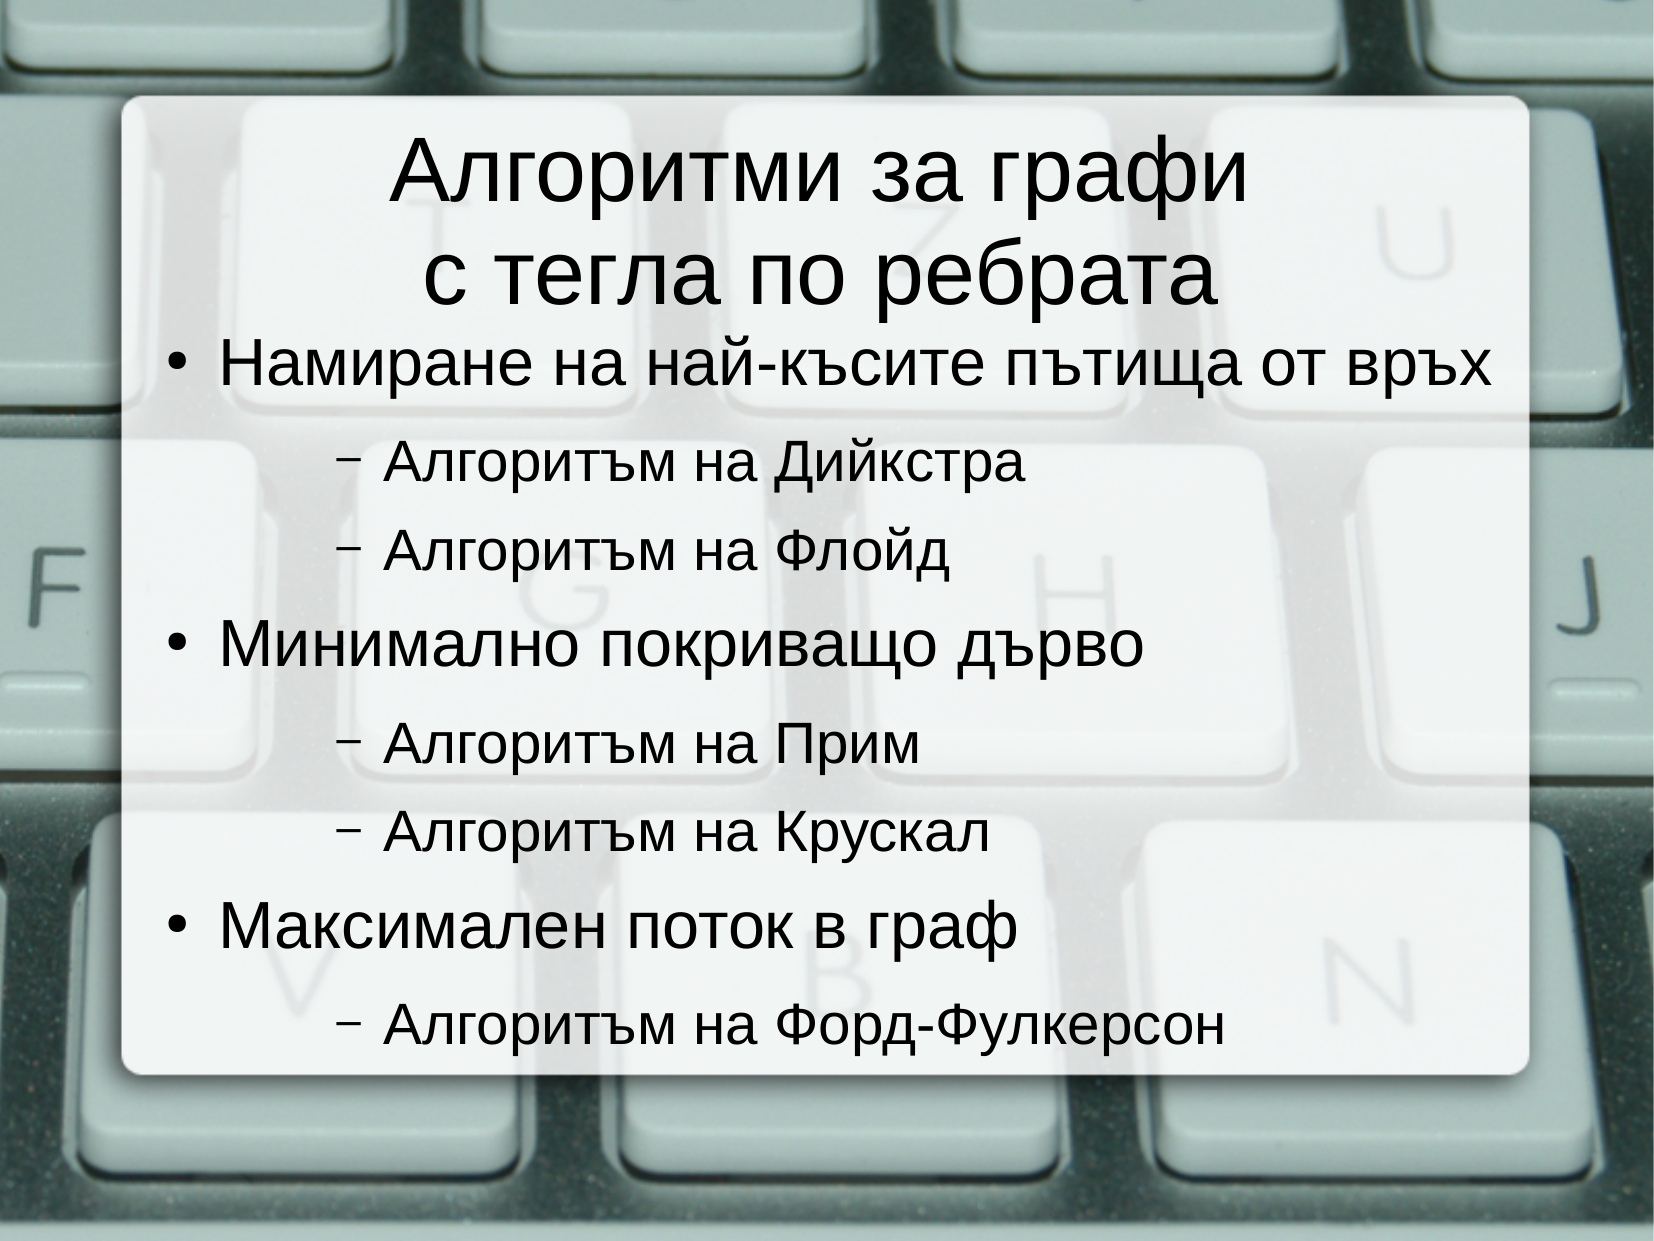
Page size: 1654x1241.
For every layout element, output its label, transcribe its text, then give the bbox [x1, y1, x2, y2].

picture [0, 0, 1654, 1241]
list Намиране на най-късите пътища от връх Алгоритъм на Дийкстра Алгоритъм на Флойд Минимално покриващо дърво Алгоритъм на Прим Алгоритъм на Крускал Максимален поток в граф Алгоритъм на Форд-Фулкерсон [147, 324, 1506, 1058]
title Алгоритми за графи с тегла по ребрата [135, 117, 1506, 325]
